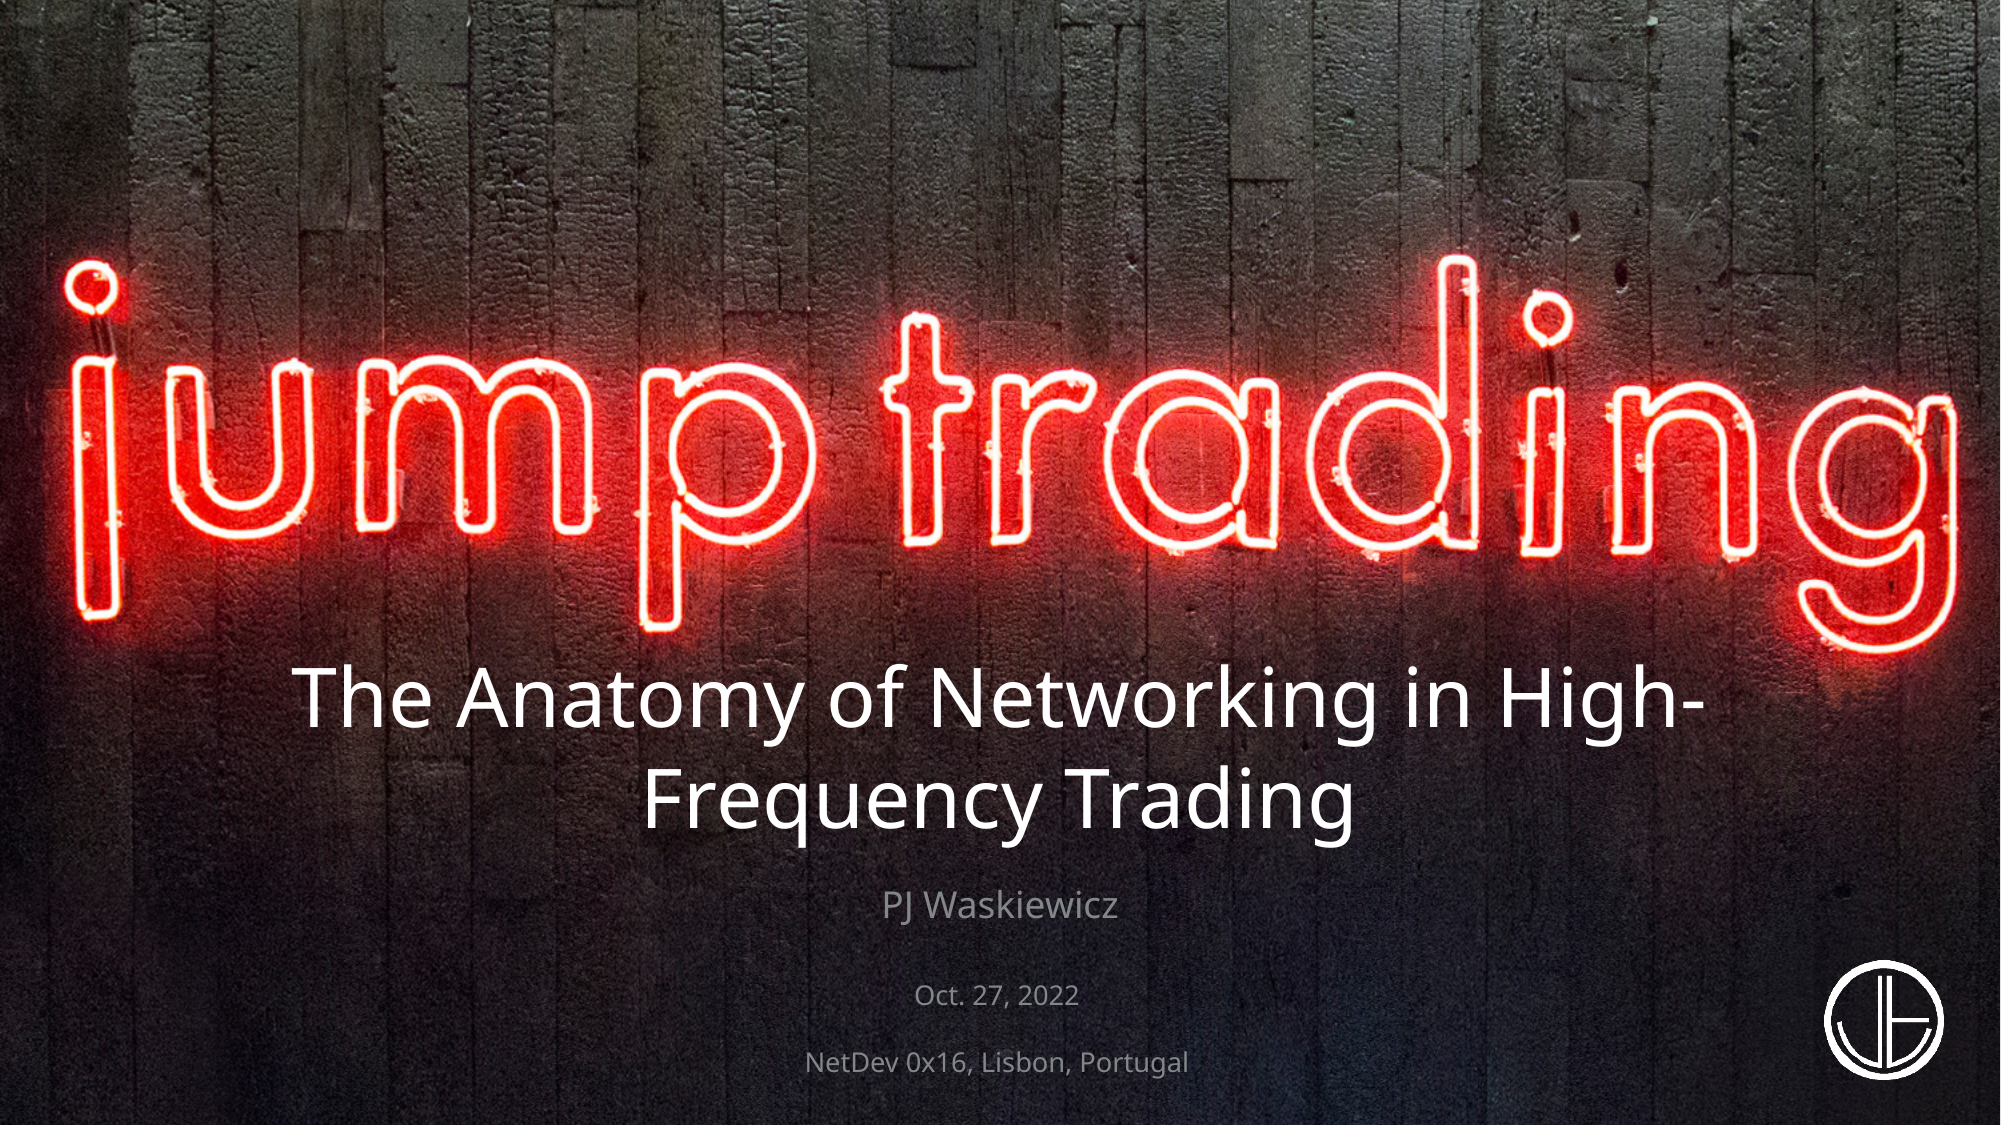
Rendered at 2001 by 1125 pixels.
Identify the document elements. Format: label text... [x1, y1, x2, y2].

title The Anatomy of Networking in High-Frequency Trading [137, 638, 1863, 857]
list PJ Waskiewicz [678, 875, 1322, 937]
picture [0, 0, 2001, 1125]
list Oct. 27, 2022 NetDev 0x16, Lisbon, Portugal [675, 937, 1319, 1088]
